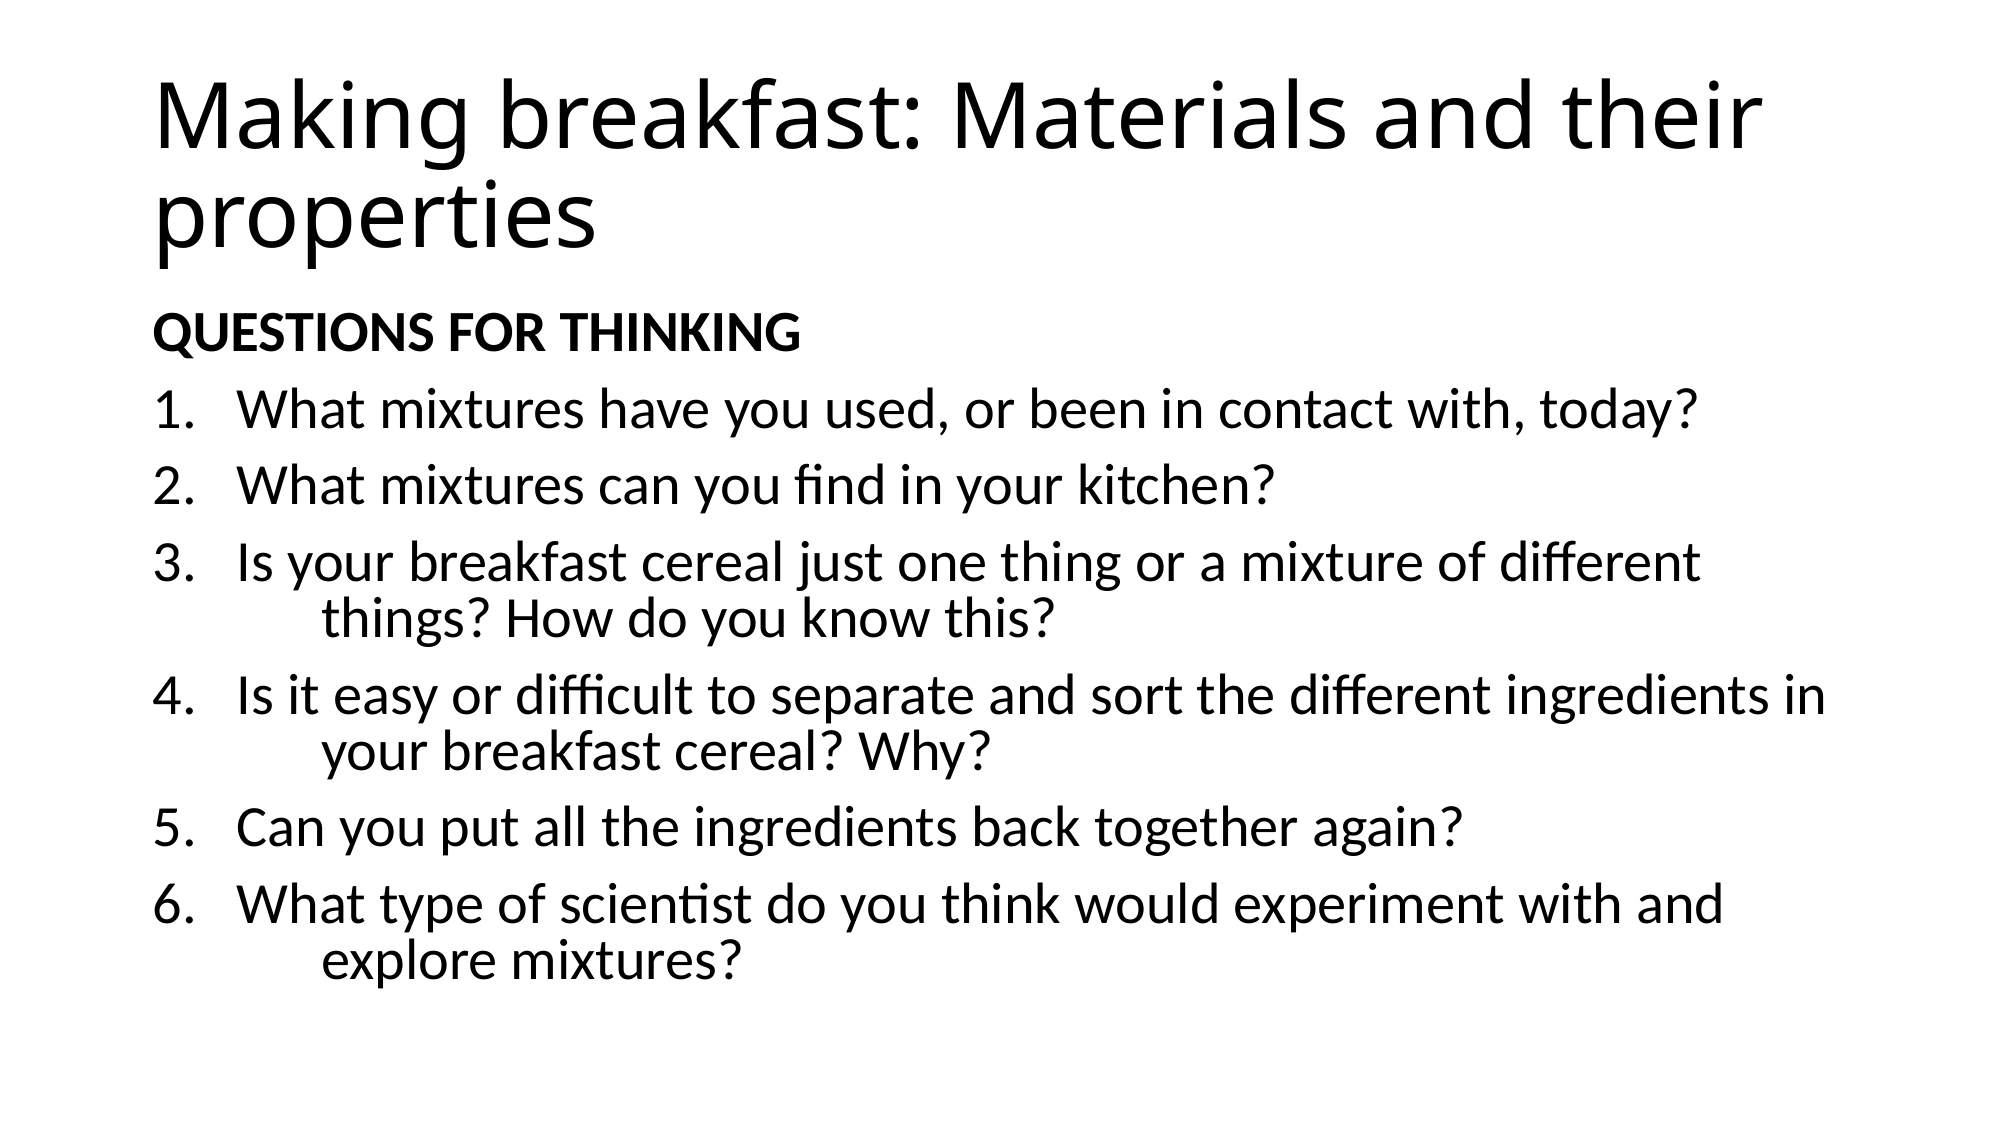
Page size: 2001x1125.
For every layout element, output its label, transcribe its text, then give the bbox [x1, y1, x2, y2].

title Making breakfast: Materials and their properties [137, 59, 1863, 278]
list QUESTIONS FOR THINKING What mixtures have you used, or been in contact with, today? What mixtures can you find in your kitchen? Is your breakfast cereal just one thing or a mixture of different things? How do you know this? Is it easy or difficult to separate and sort the different ingredients in your breakfast cereal? Why? Can you put all the ingredients back together again? What type of scientist do you think would experiment with and explore mixtures? [137, 299, 1863, 1014]
